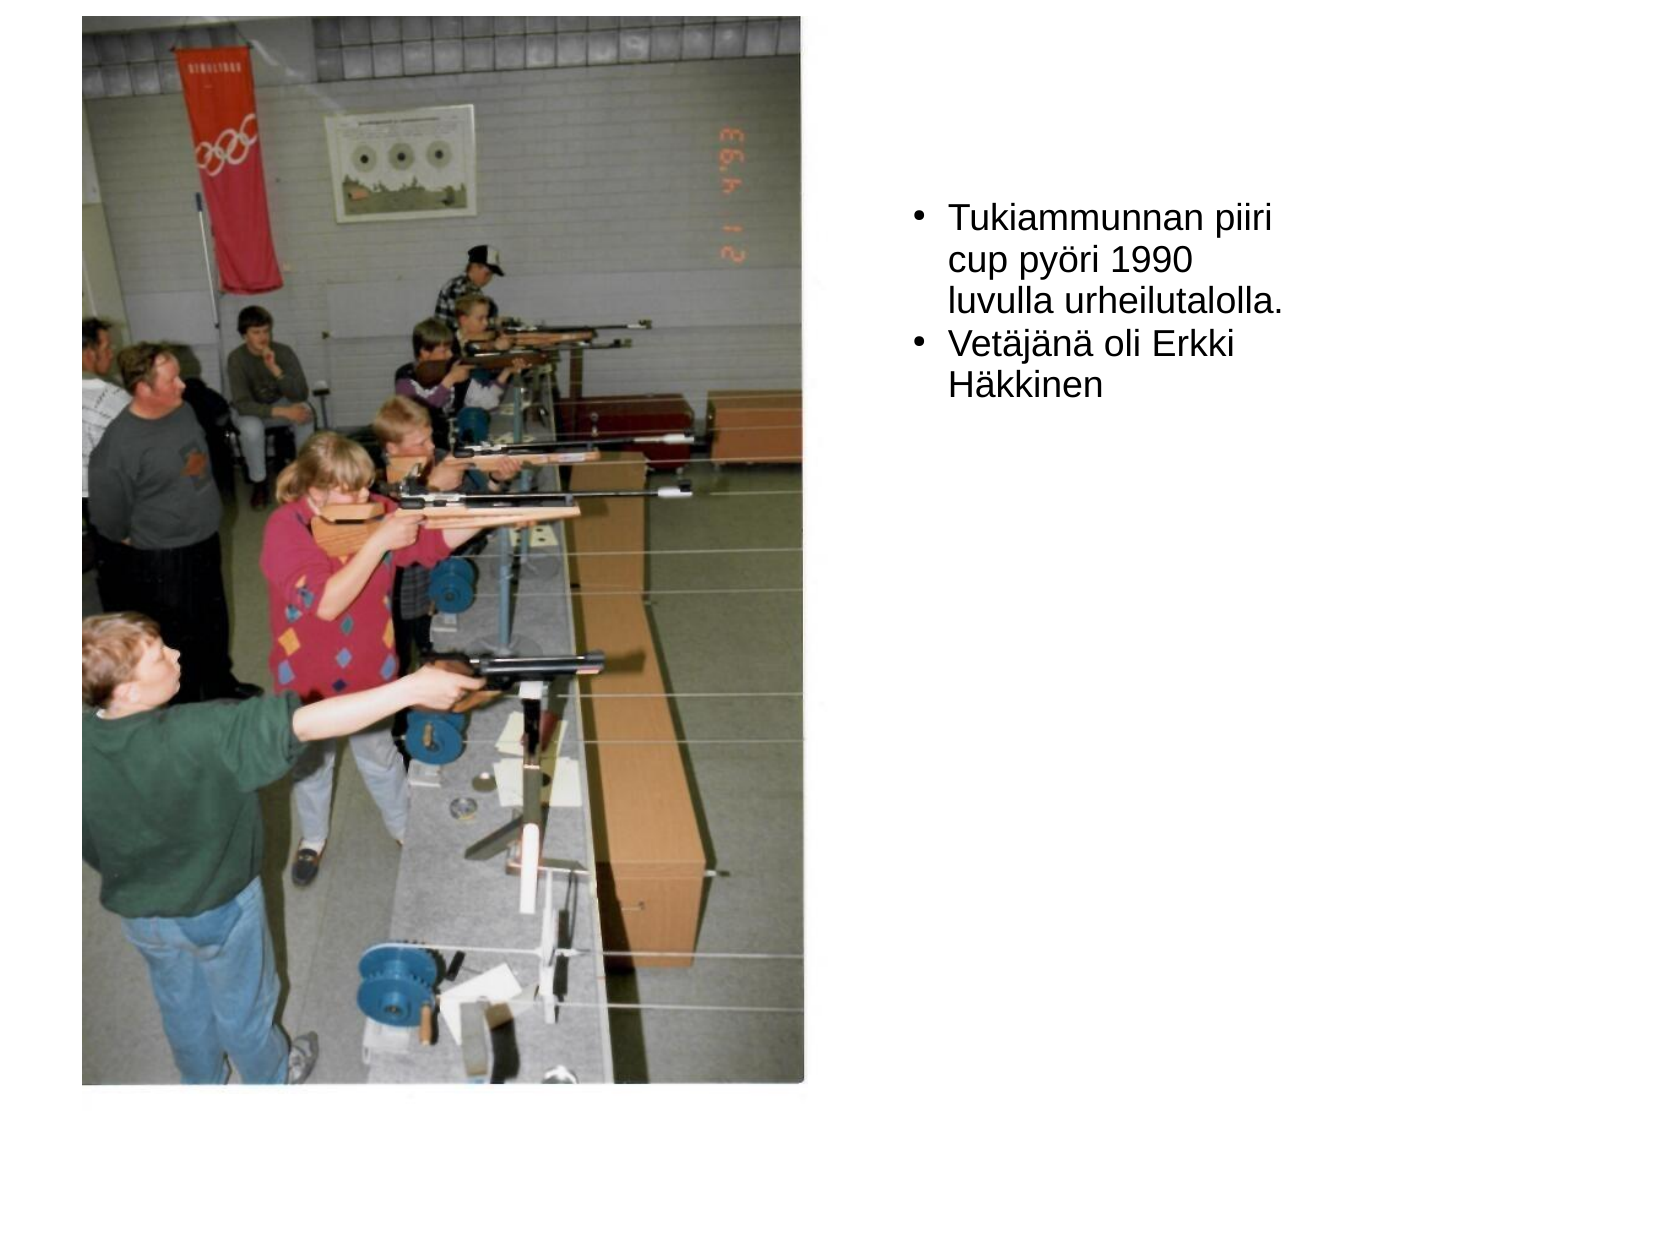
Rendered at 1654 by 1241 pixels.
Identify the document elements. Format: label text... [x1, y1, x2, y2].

picture [82, 16, 830, 1111]
text_box Tukiammunnan piiri cup pyöri 1990 luvulla urheilutalolla. Vetäjänä oli Erkki Häkkinen [897, 188, 1323, 414]
